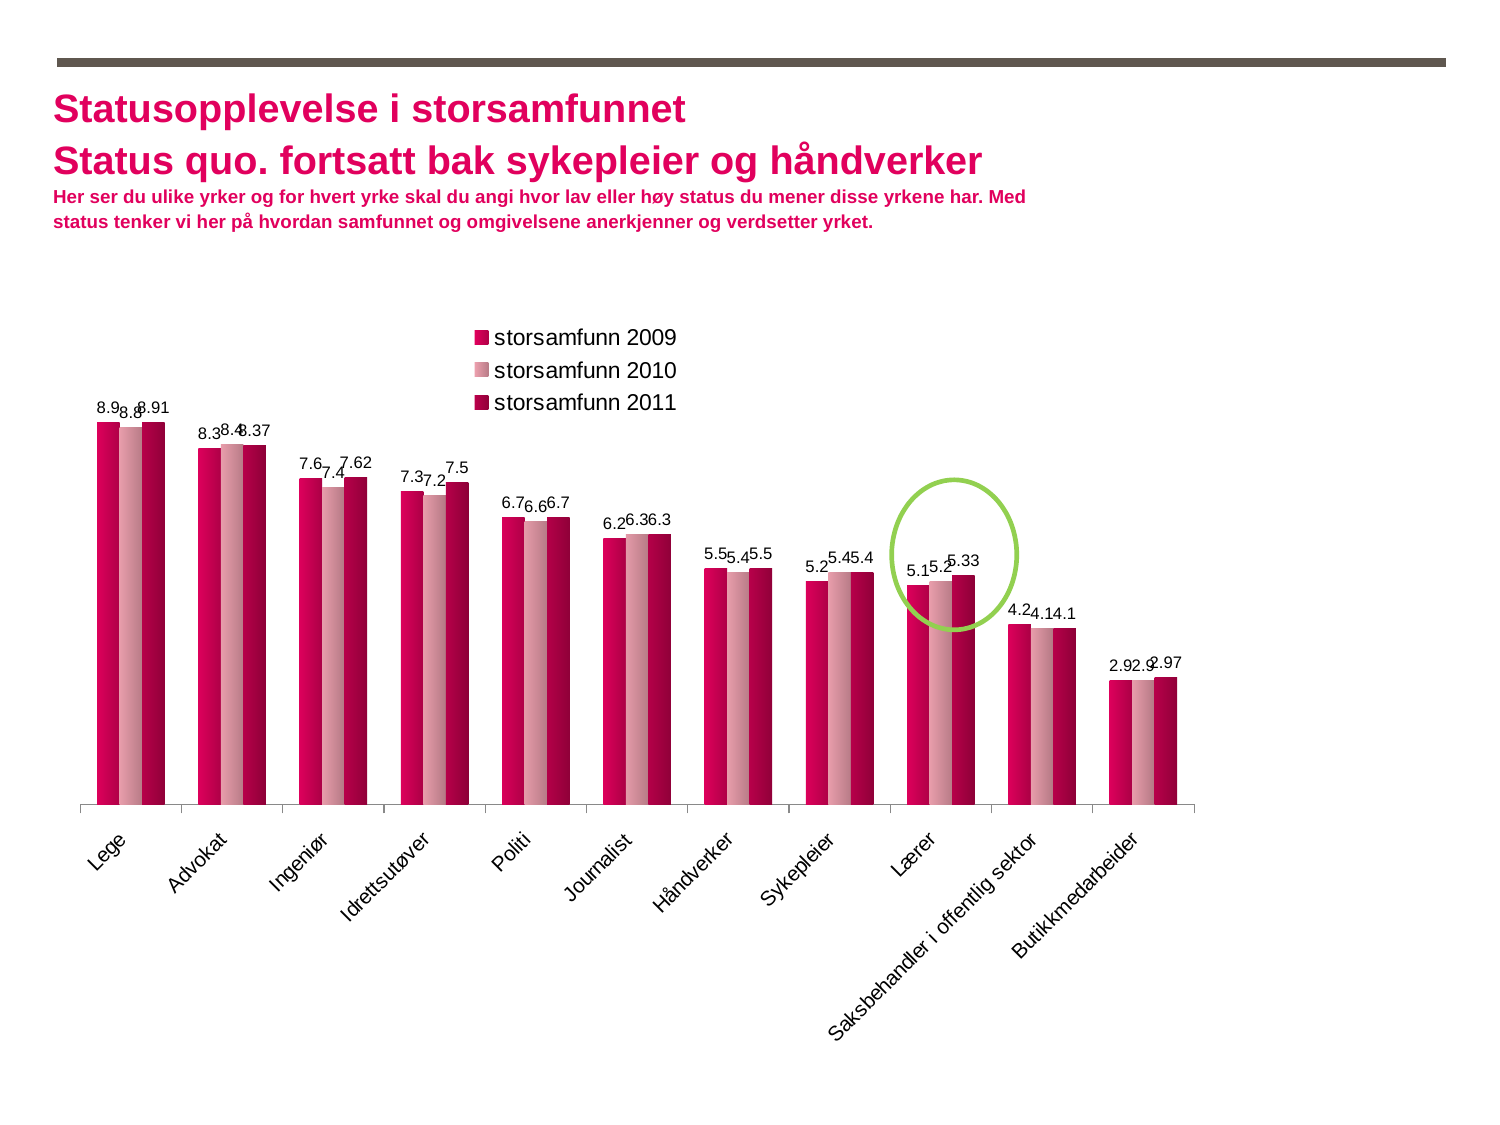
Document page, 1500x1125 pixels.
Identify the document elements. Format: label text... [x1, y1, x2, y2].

title Statusopplevelse i storsamfunnet Status quo. fortsatt bak sykepleier og håndverker Her ser du ulike yrker og for hvert yrke skal du angi hvor lav eller høy status du mener disse yrkene har. Med status tenker vi her på hvordan samfunnet og omgivelsene anerkjenner og verdsetter yrket. [53, 78, 1046, 141]
chart [50, 312, 1213, 1089]
